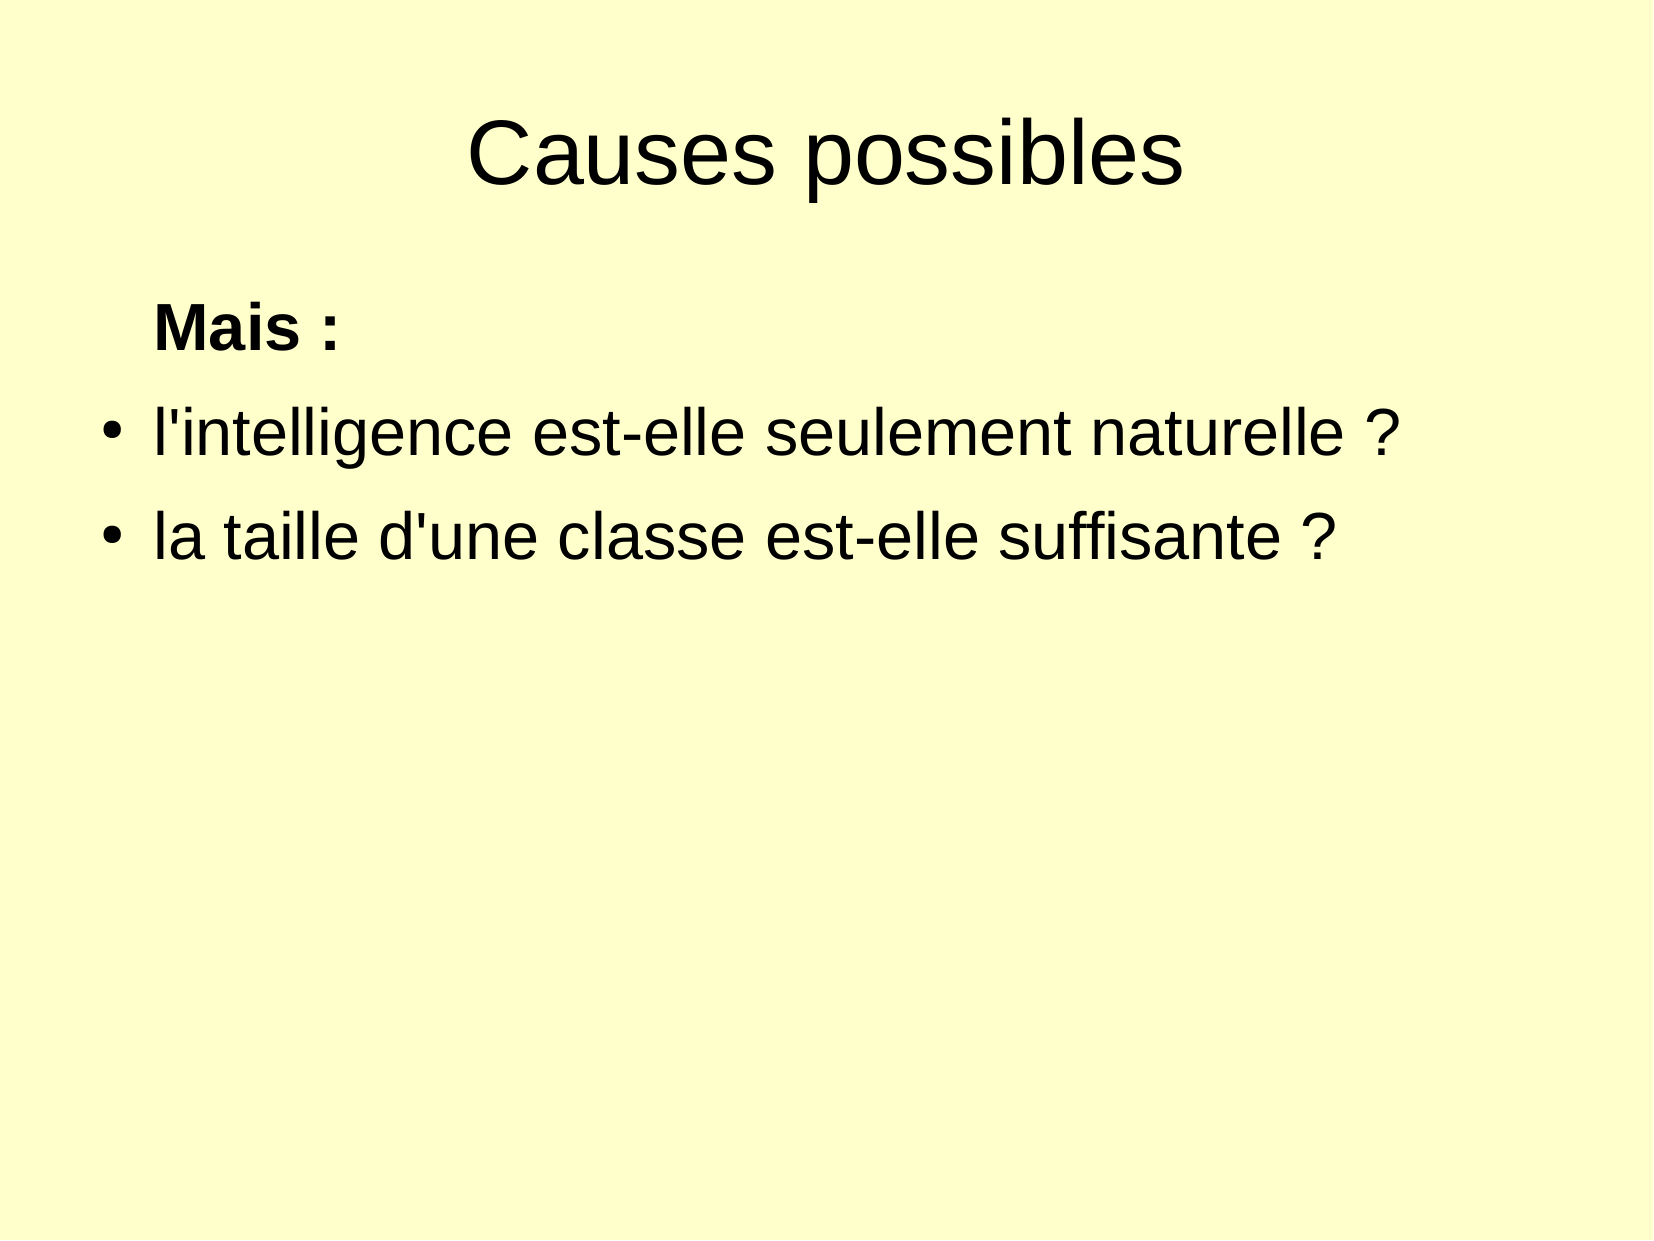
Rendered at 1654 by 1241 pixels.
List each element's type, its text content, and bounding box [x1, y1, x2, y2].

title Causes possibles [82, 49, 1571, 257]
list Mais : l'intelligence est-elle seulement naturelle ? la taille d'une classe est-elle suffisante ? [82, 290, 1524, 1010]
